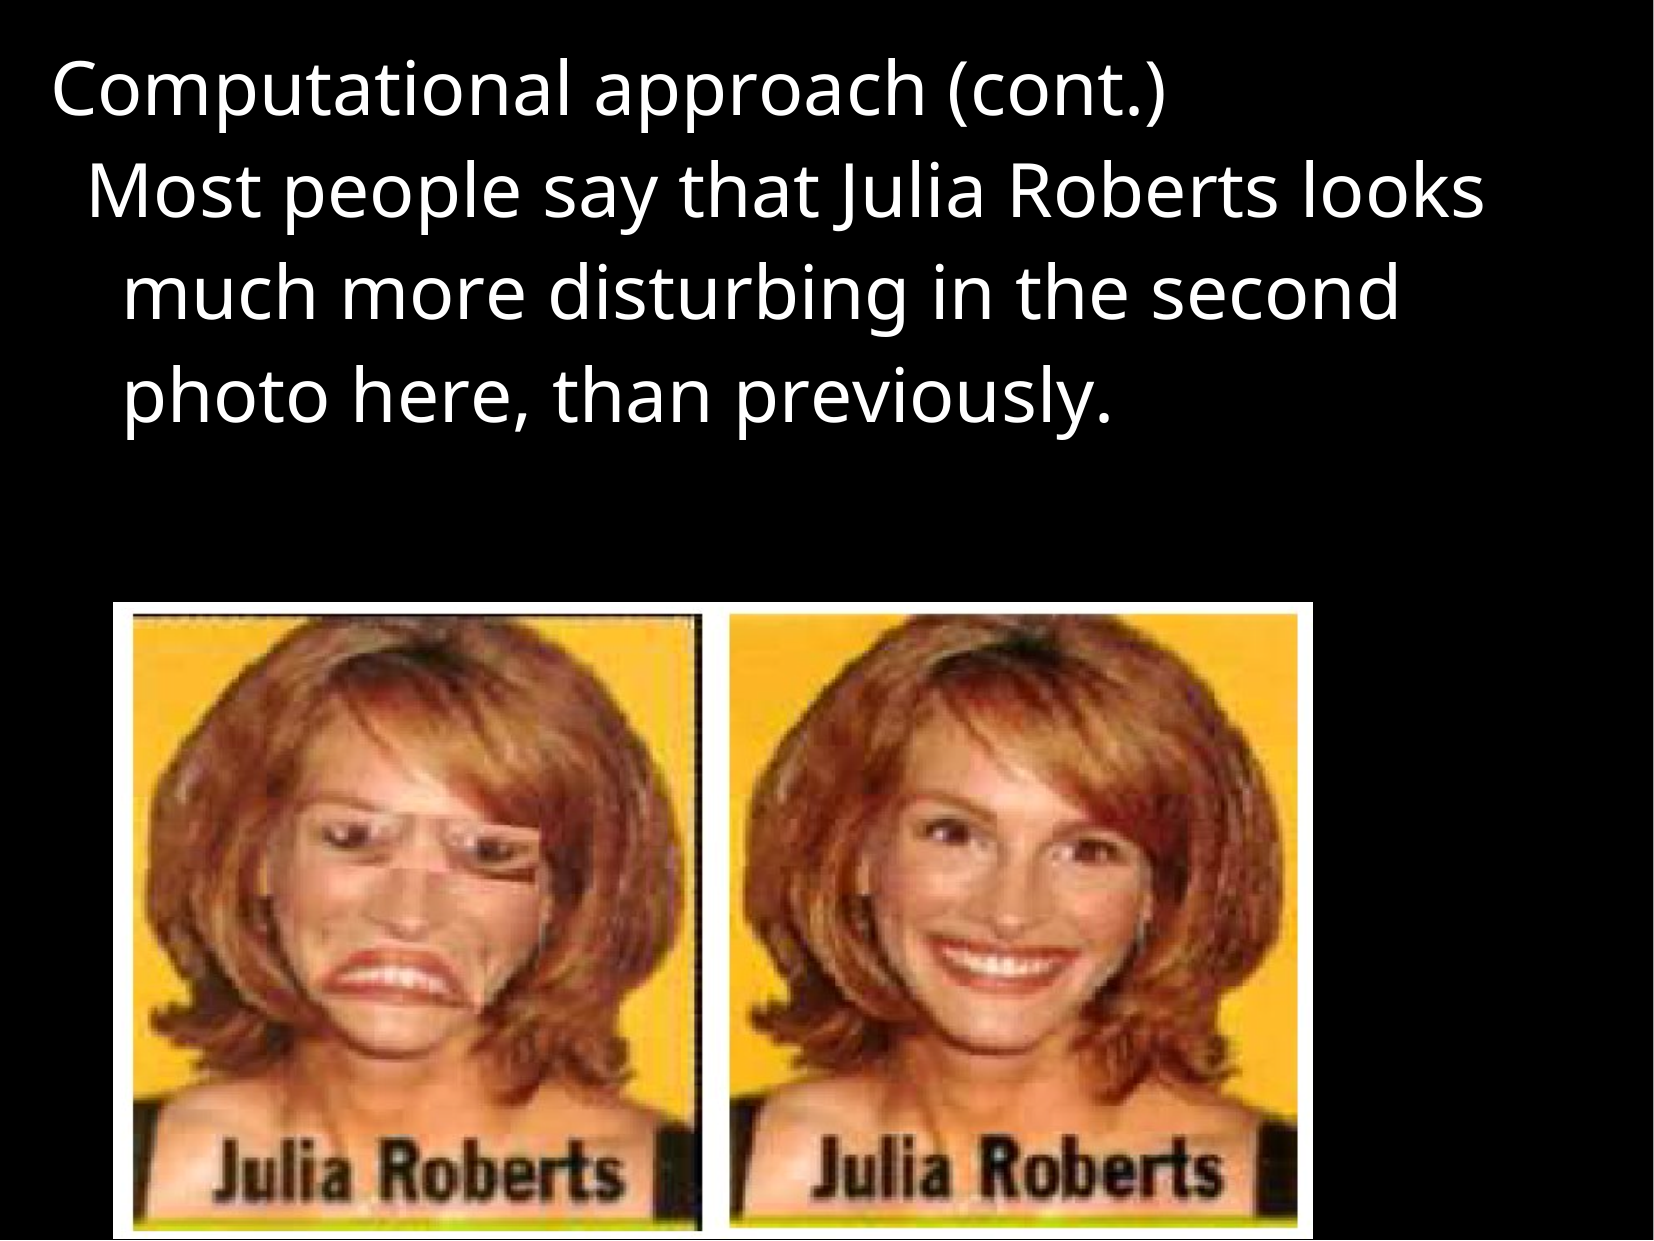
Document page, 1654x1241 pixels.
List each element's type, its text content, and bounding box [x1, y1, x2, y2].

picture [112, 601, 1313, 1239]
text_box Computational approach (cont.) Most people say that Julia Roberts looks much more disturbing in the second photo here, than previously. [0, 27, 1565, 408]
